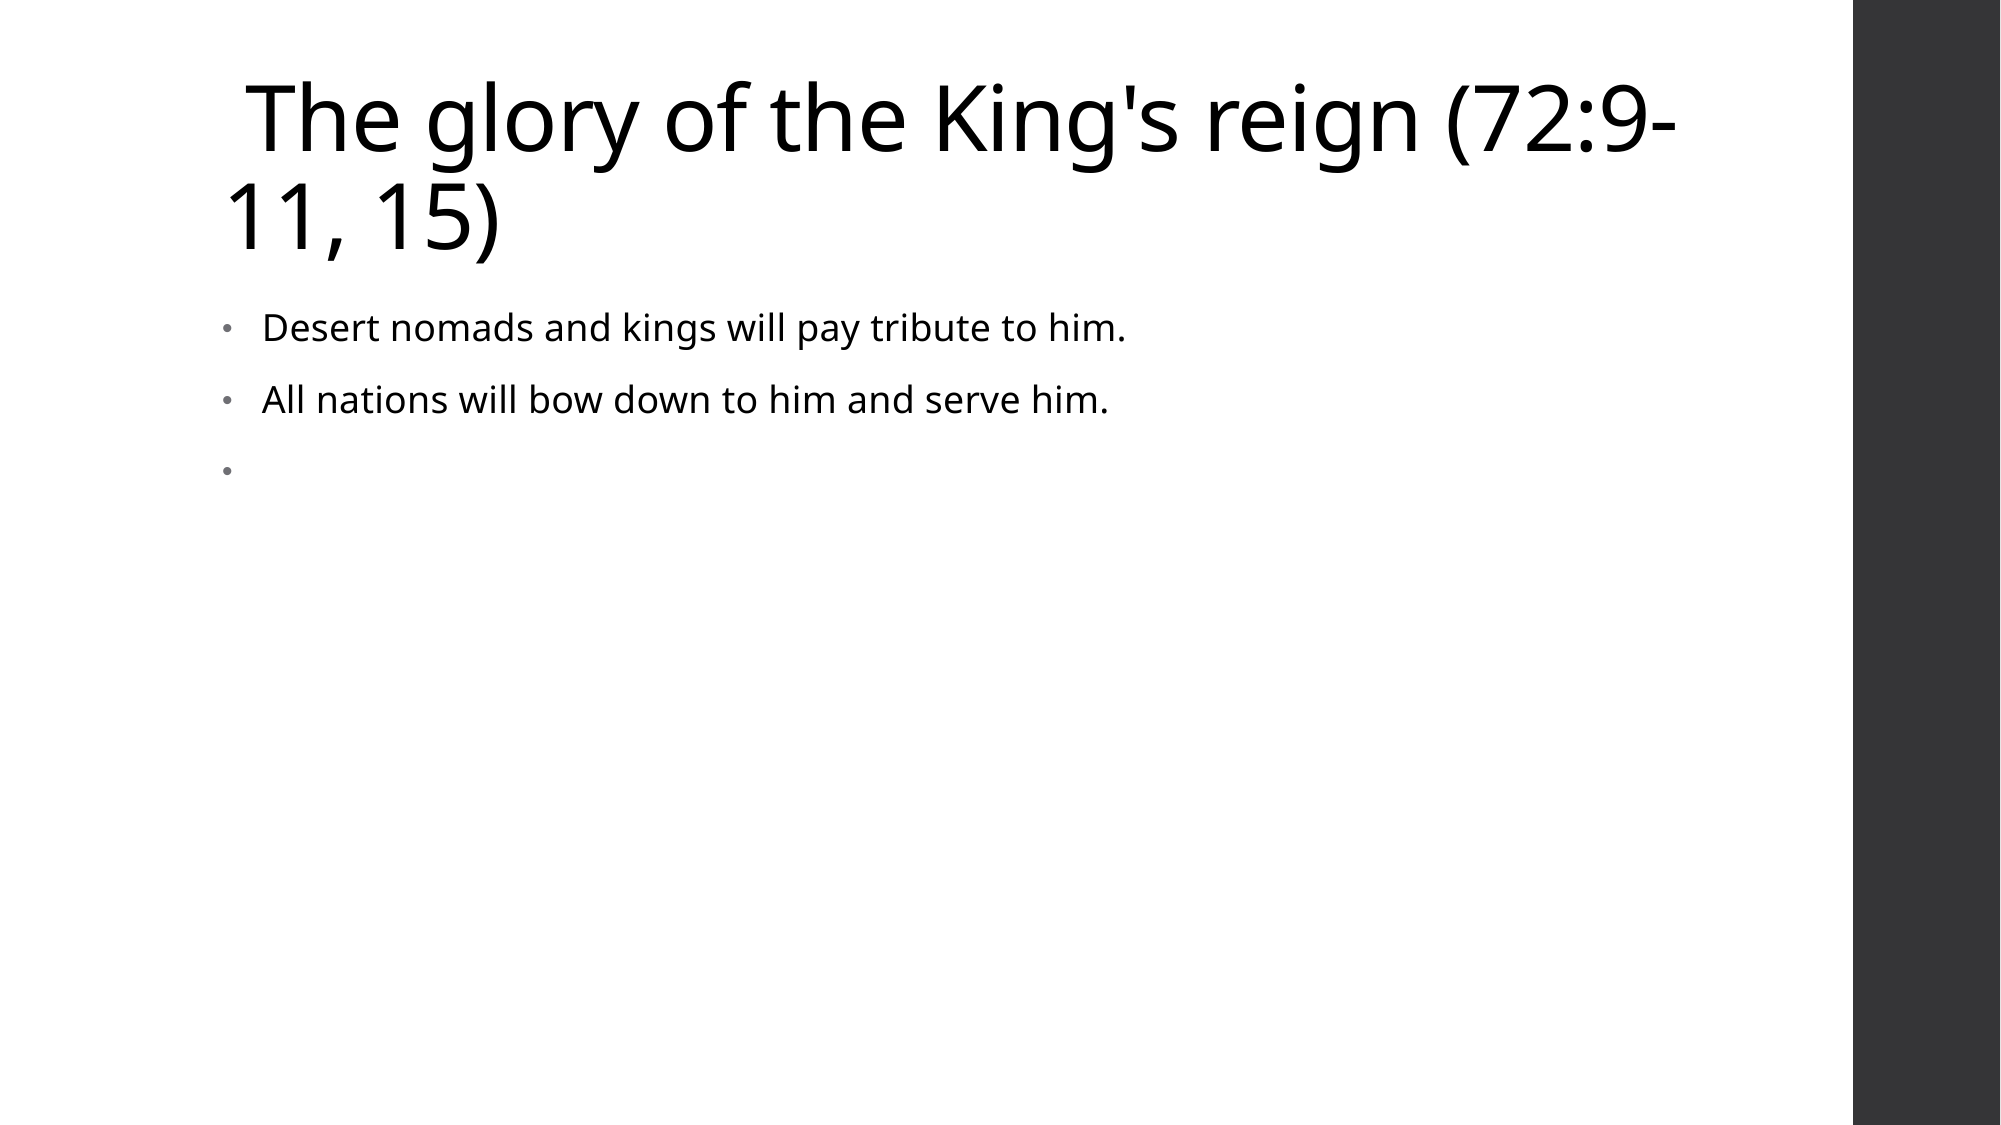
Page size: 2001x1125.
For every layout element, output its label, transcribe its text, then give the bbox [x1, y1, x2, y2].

list Desert nomads and kings will pay tribute to him. All nations will bow down to him and serve him. [206, 299, 1617, 1014]
title The glory of the King's reign (72:9-11, 15) [206, 60, 1797, 278]
